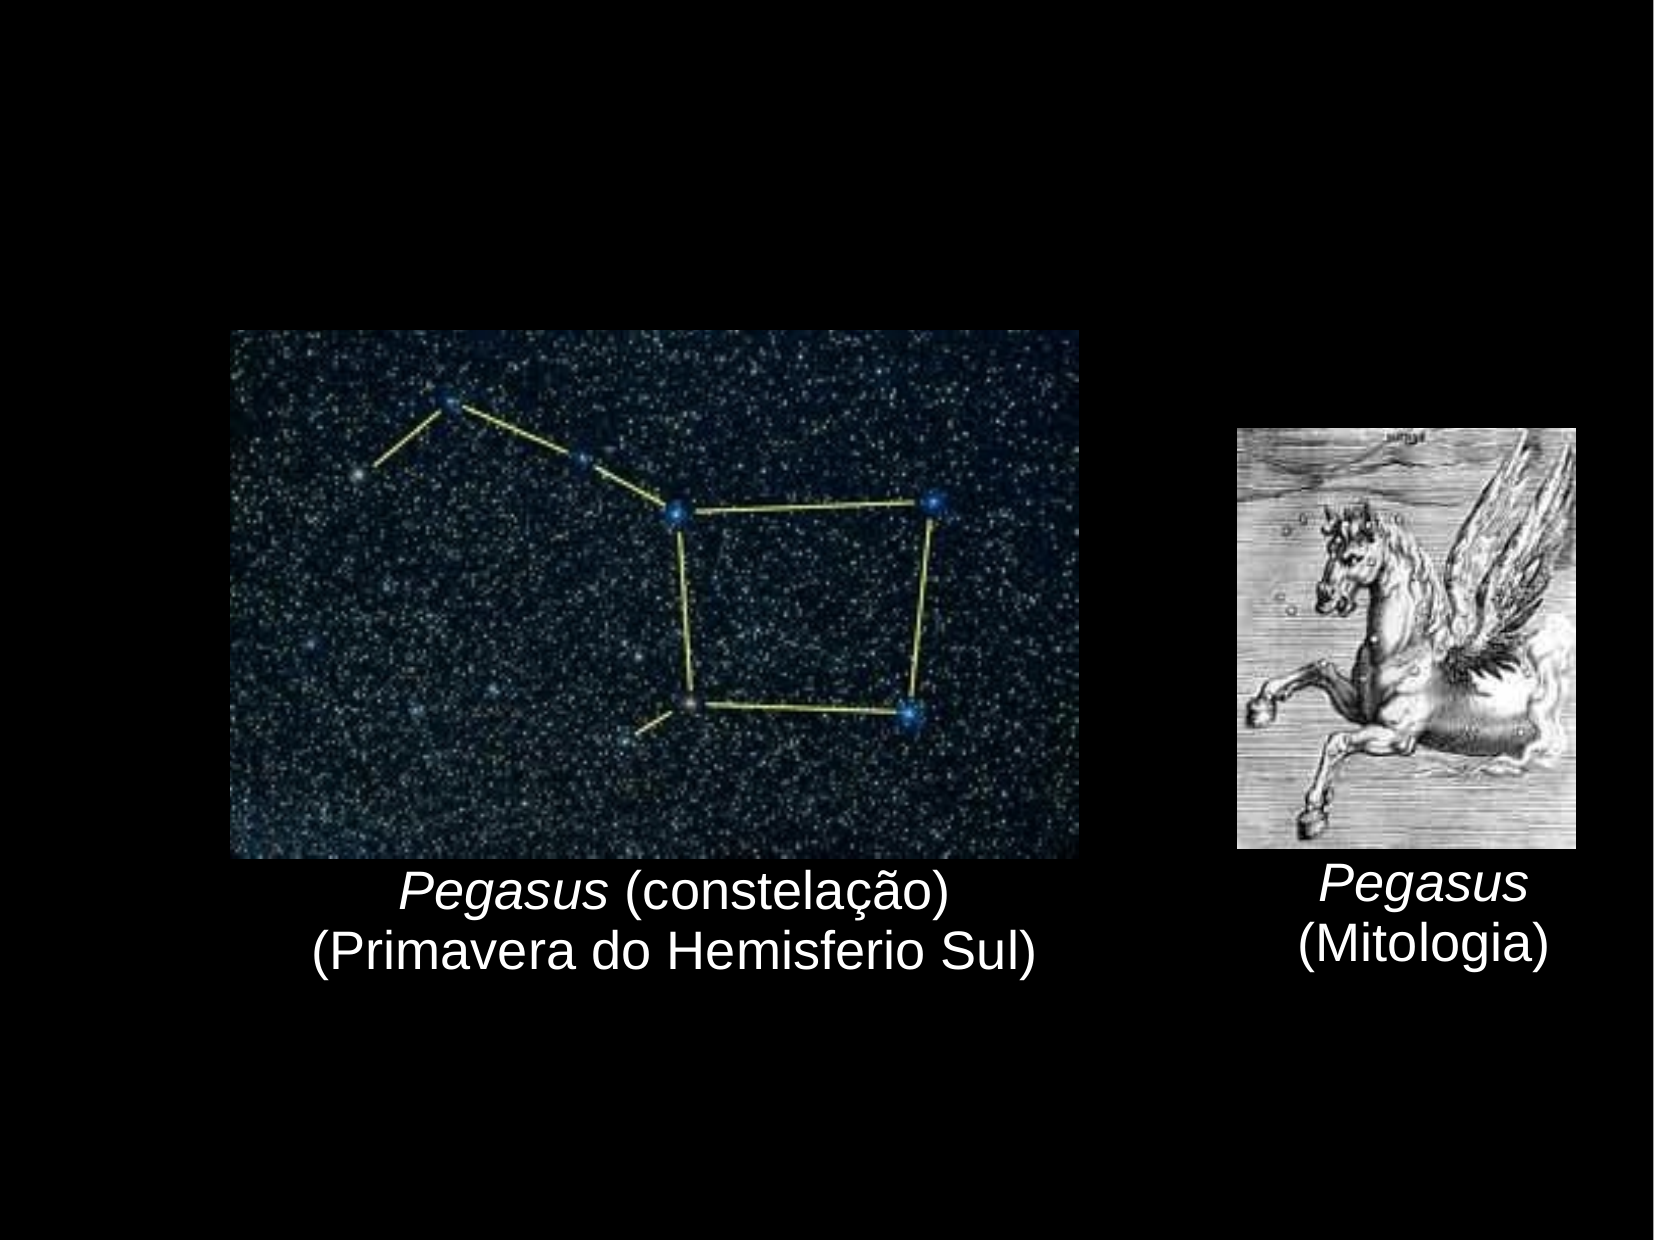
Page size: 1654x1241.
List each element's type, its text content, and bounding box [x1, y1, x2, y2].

picture [1237, 428, 1576, 849]
text_box Pegasus (constelação) (Primavera do Hemisferio Sul) [296, 852, 1054, 1004]
text_box Pegasus (Mitologia) [1282, 844, 1566, 996]
picture [230, 330, 1079, 859]
